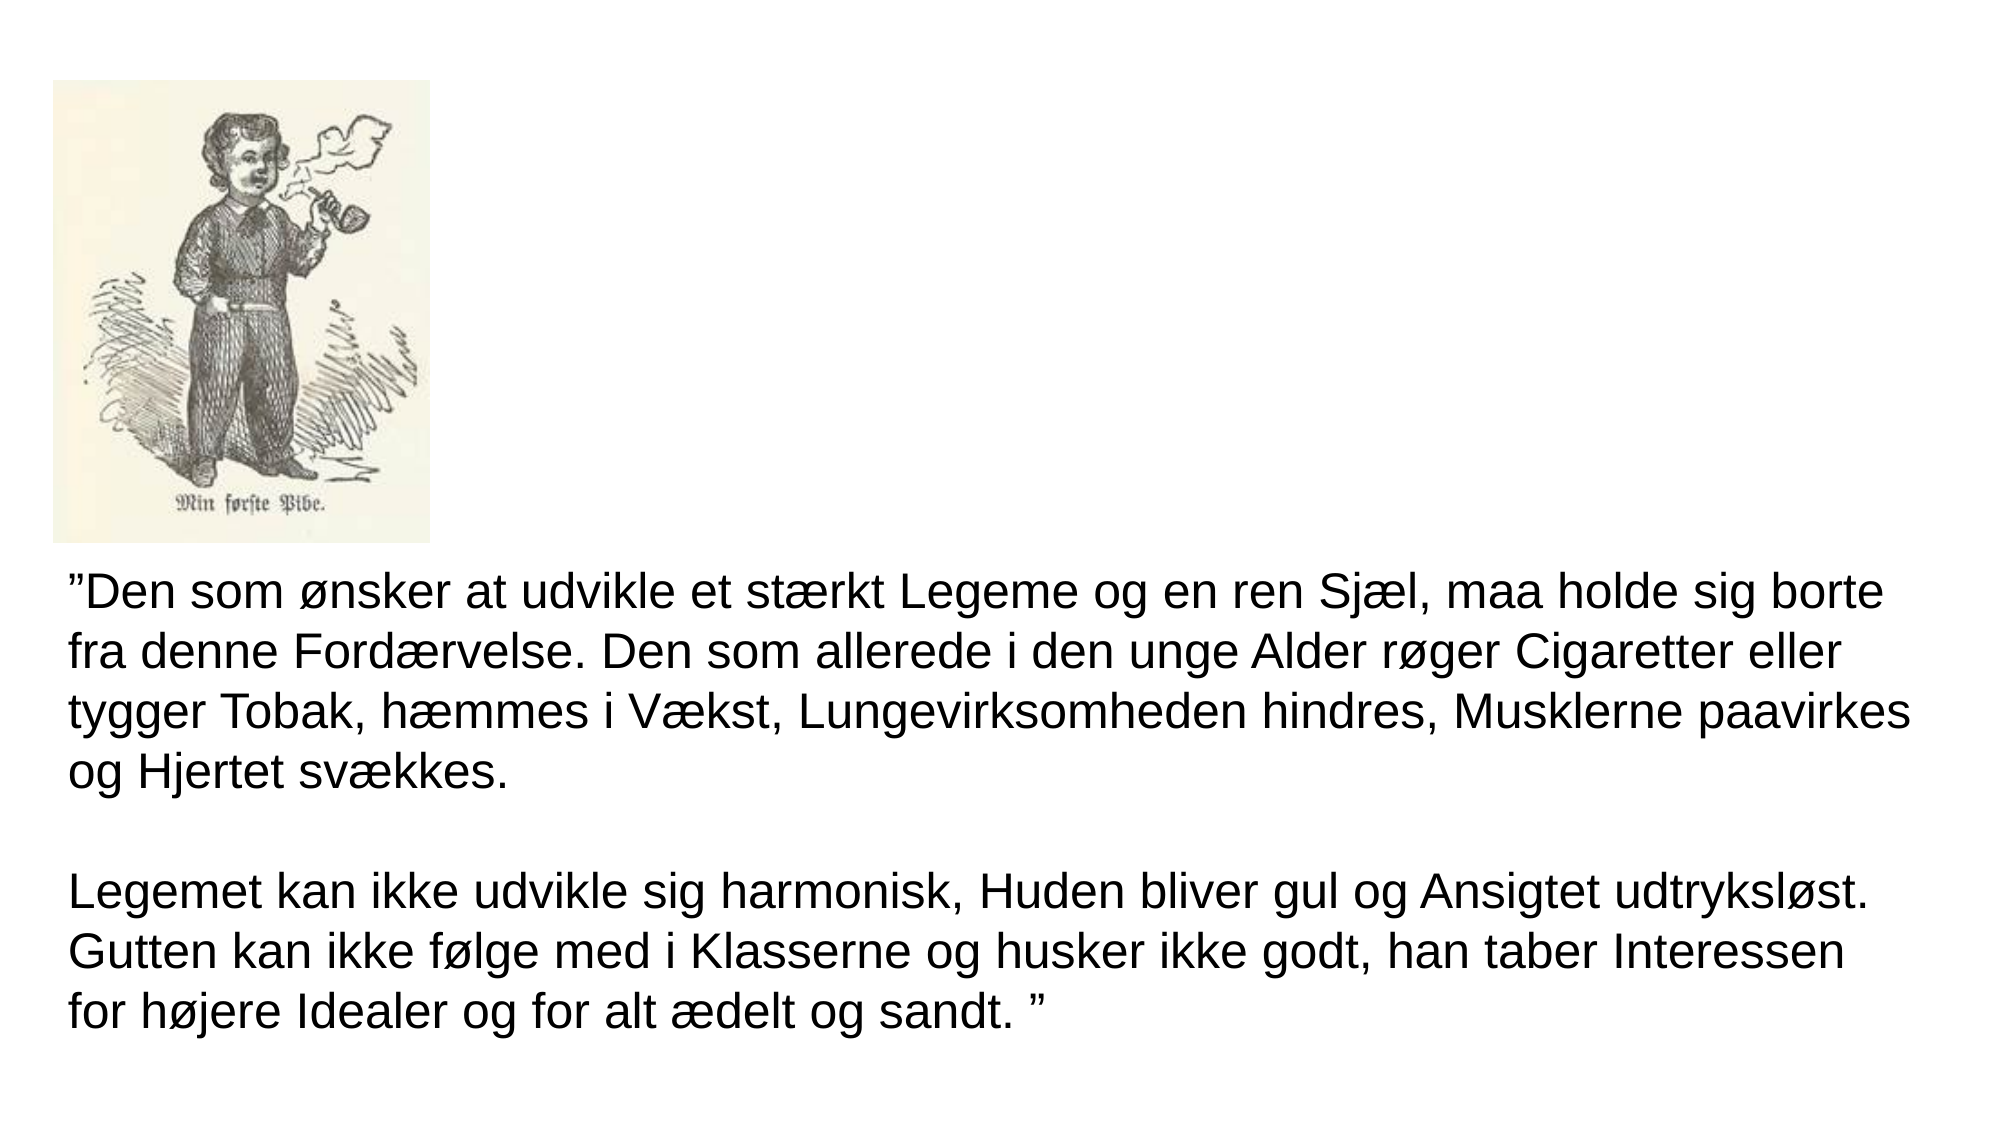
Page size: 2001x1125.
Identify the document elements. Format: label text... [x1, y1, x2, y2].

text_box ”Den som ønsker at udvikle et stærkt Legeme og en ren Sjæl, maa holde sig borte fra denne Fordærvelse. Den som allerede i den unge Alder røger Cigaretter eller tygger Tobak, hæmmes i Vækst, Lungevirksomheden hindres, Musklerne paavirkes og Hjertet svækkes. Legemet kan ikke udvikle sig harmonisk, Huden bliver gul og Ansigtet udtryksløst. Gutten kan ikke følge med i Klasserne og husker ikke godt, han taber Interessen for højere Idealer og for alt ædelt og sandt. ” [53, 551, 1927, 1046]
picture [53, 80, 430, 543]
